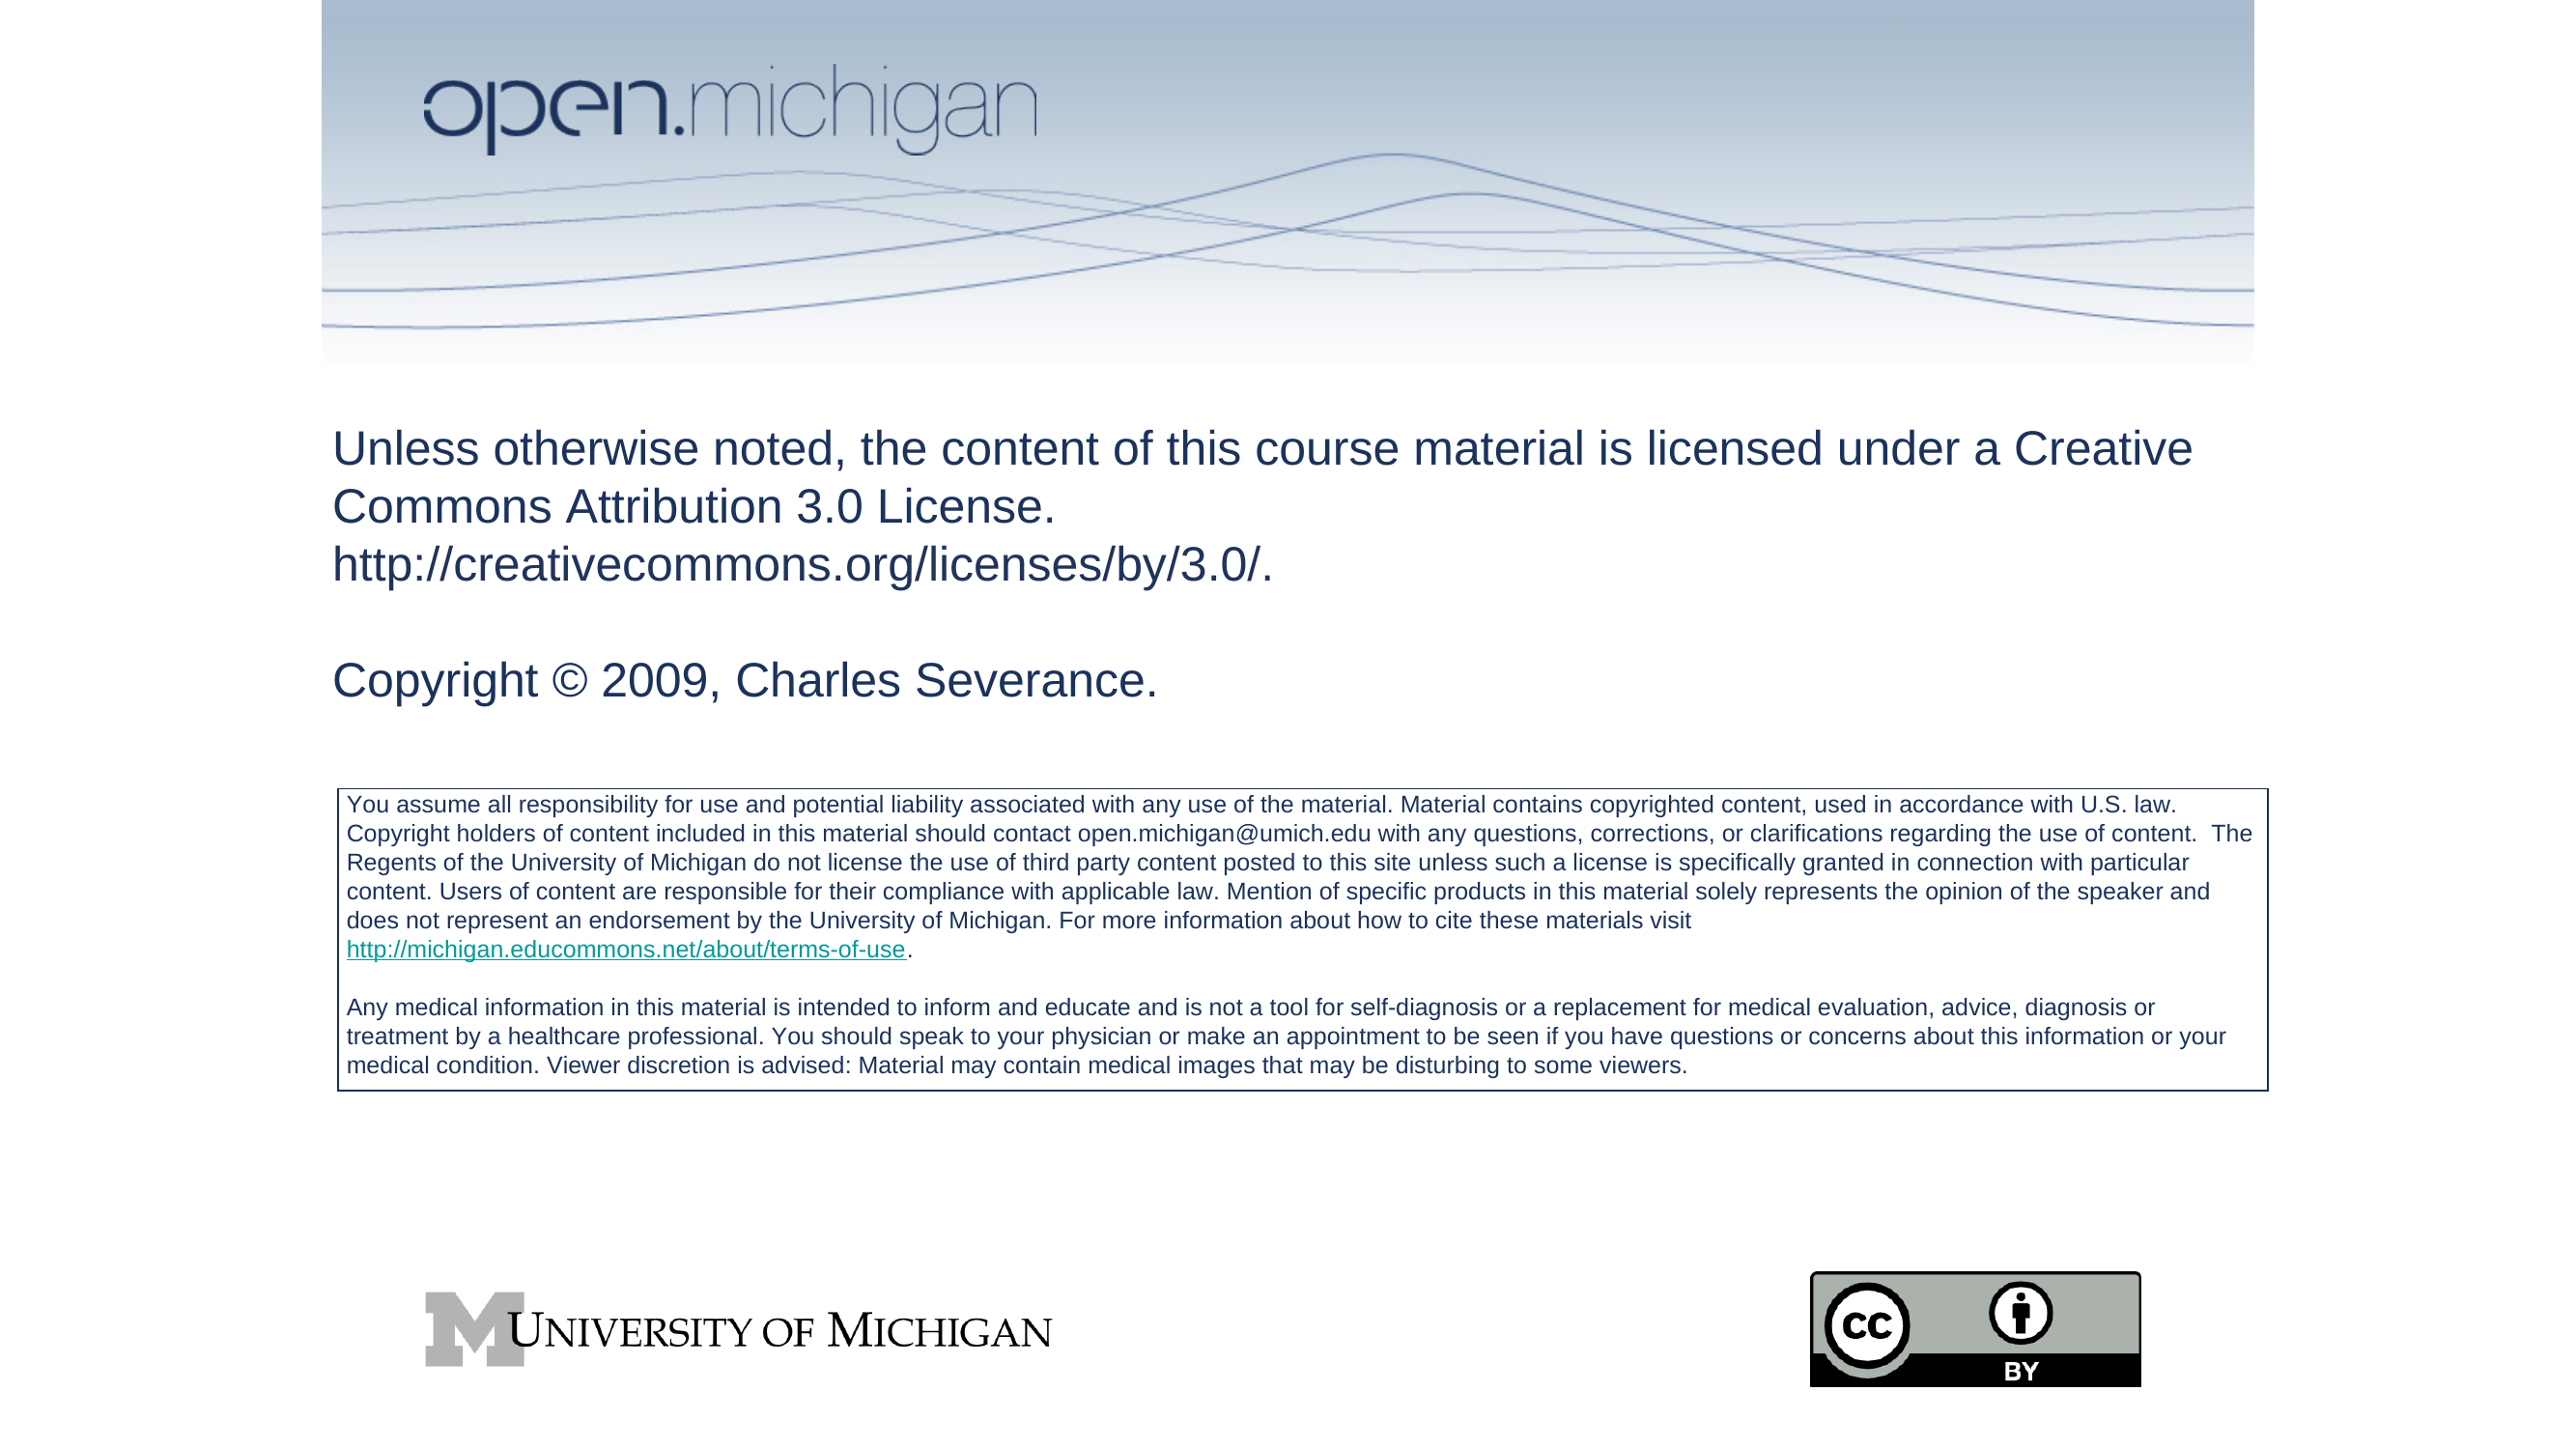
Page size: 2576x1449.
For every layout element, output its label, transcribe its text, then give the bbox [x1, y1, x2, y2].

text_box You assume all responsibility for use and potential liability associated with any use of the material. Material contains copyrighted content, used in accordance with U.S. law. Copyright holders of content included in this material should contact open.michigan@umich.edu with any questions, corrections, or clarifications regarding the use of content. The Regents of the University of Michigan do not license the use of third party content posted to this site unless such a license is specifically granted in connection with particular content. Users of content are responsible for their compliance with applicable law. Mention of specific products in this material solely represents the opinion of the speaker and does not represent an endorsement by the University of Michigan. For more information about how to cite these materials visit http://michigan.educommons.net/about/terms-of-use. Any medical information in this material is intended to inform and educate and is not a tool for self-diagnosis or a replacement for medical evaluation, advice, diagnosis or treatment by a healthcare professional. You should speak to your physician or make an appointment to be seen if you have questions or concerns about this information or your medical condition. Viewer discretion is advised: Material may contain medical images that may be disturbing to some viewers. [337, 788, 2268, 1092]
text_box Unless otherwise noted, the content of this course material is licensed under a Creative Commons Attribution 3.0 License. http://creativecommons.org/licenses/by/3.0/. Copyright © 2009, Charles Severance. [324, 416, 2256, 713]
picture [1810, 1271, 2141, 1387]
picture [424, 1291, 1053, 1368]
picture [322, 0, 2254, 364]
